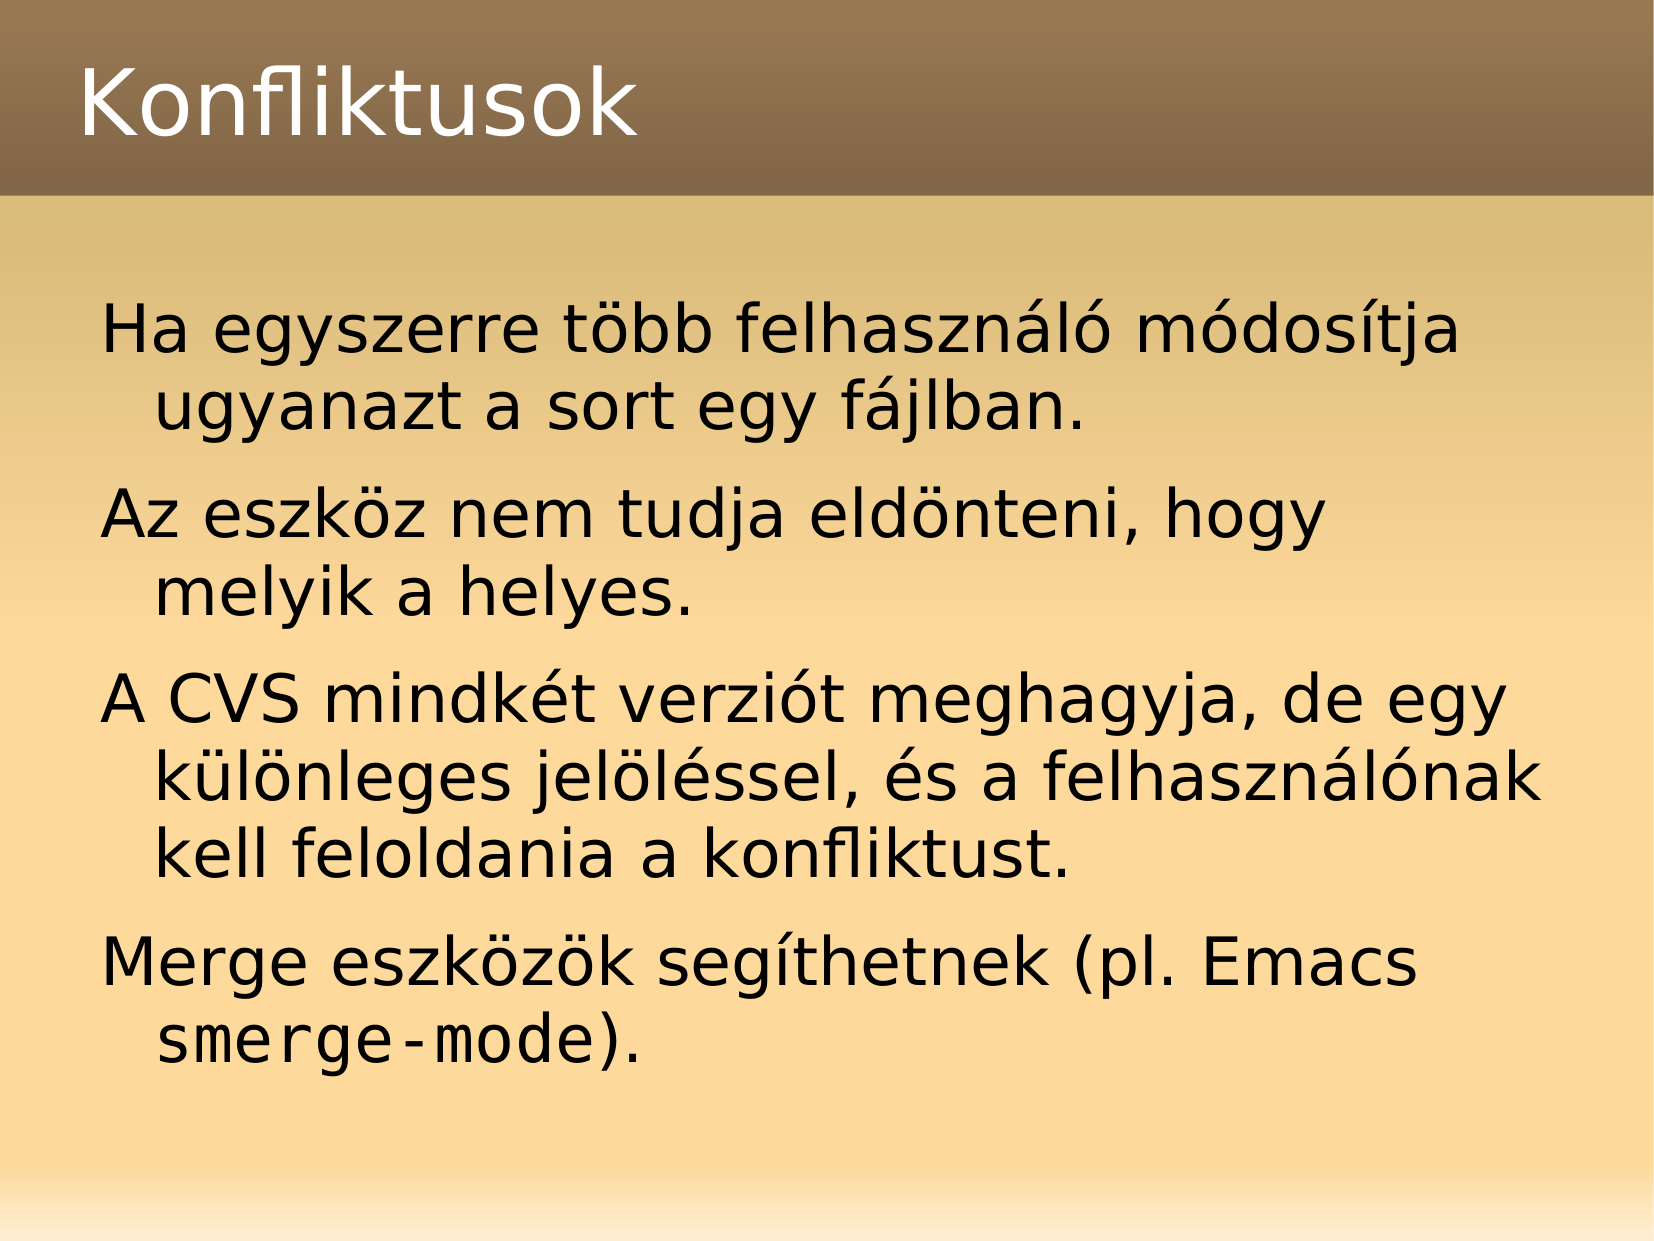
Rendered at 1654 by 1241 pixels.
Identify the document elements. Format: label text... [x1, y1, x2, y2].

list Ha egyszerre több felhasználó módosítja ugyanazt a sort egy fájlban. Az eszköz nem tudja eldönteni, hogy melyik a helyes. A CVS mindkét verziót meghagyja, de egy különleges jelöléssel, és a felhasználónak kell feloldania a konfliktust. Merge eszközök segíthetnek (pl. Emacs smerge-mode). [82, 290, 1571, 1094]
picture [0, 0, 1654, 1241]
title Konfliktusok [76, 7, 1565, 200]
